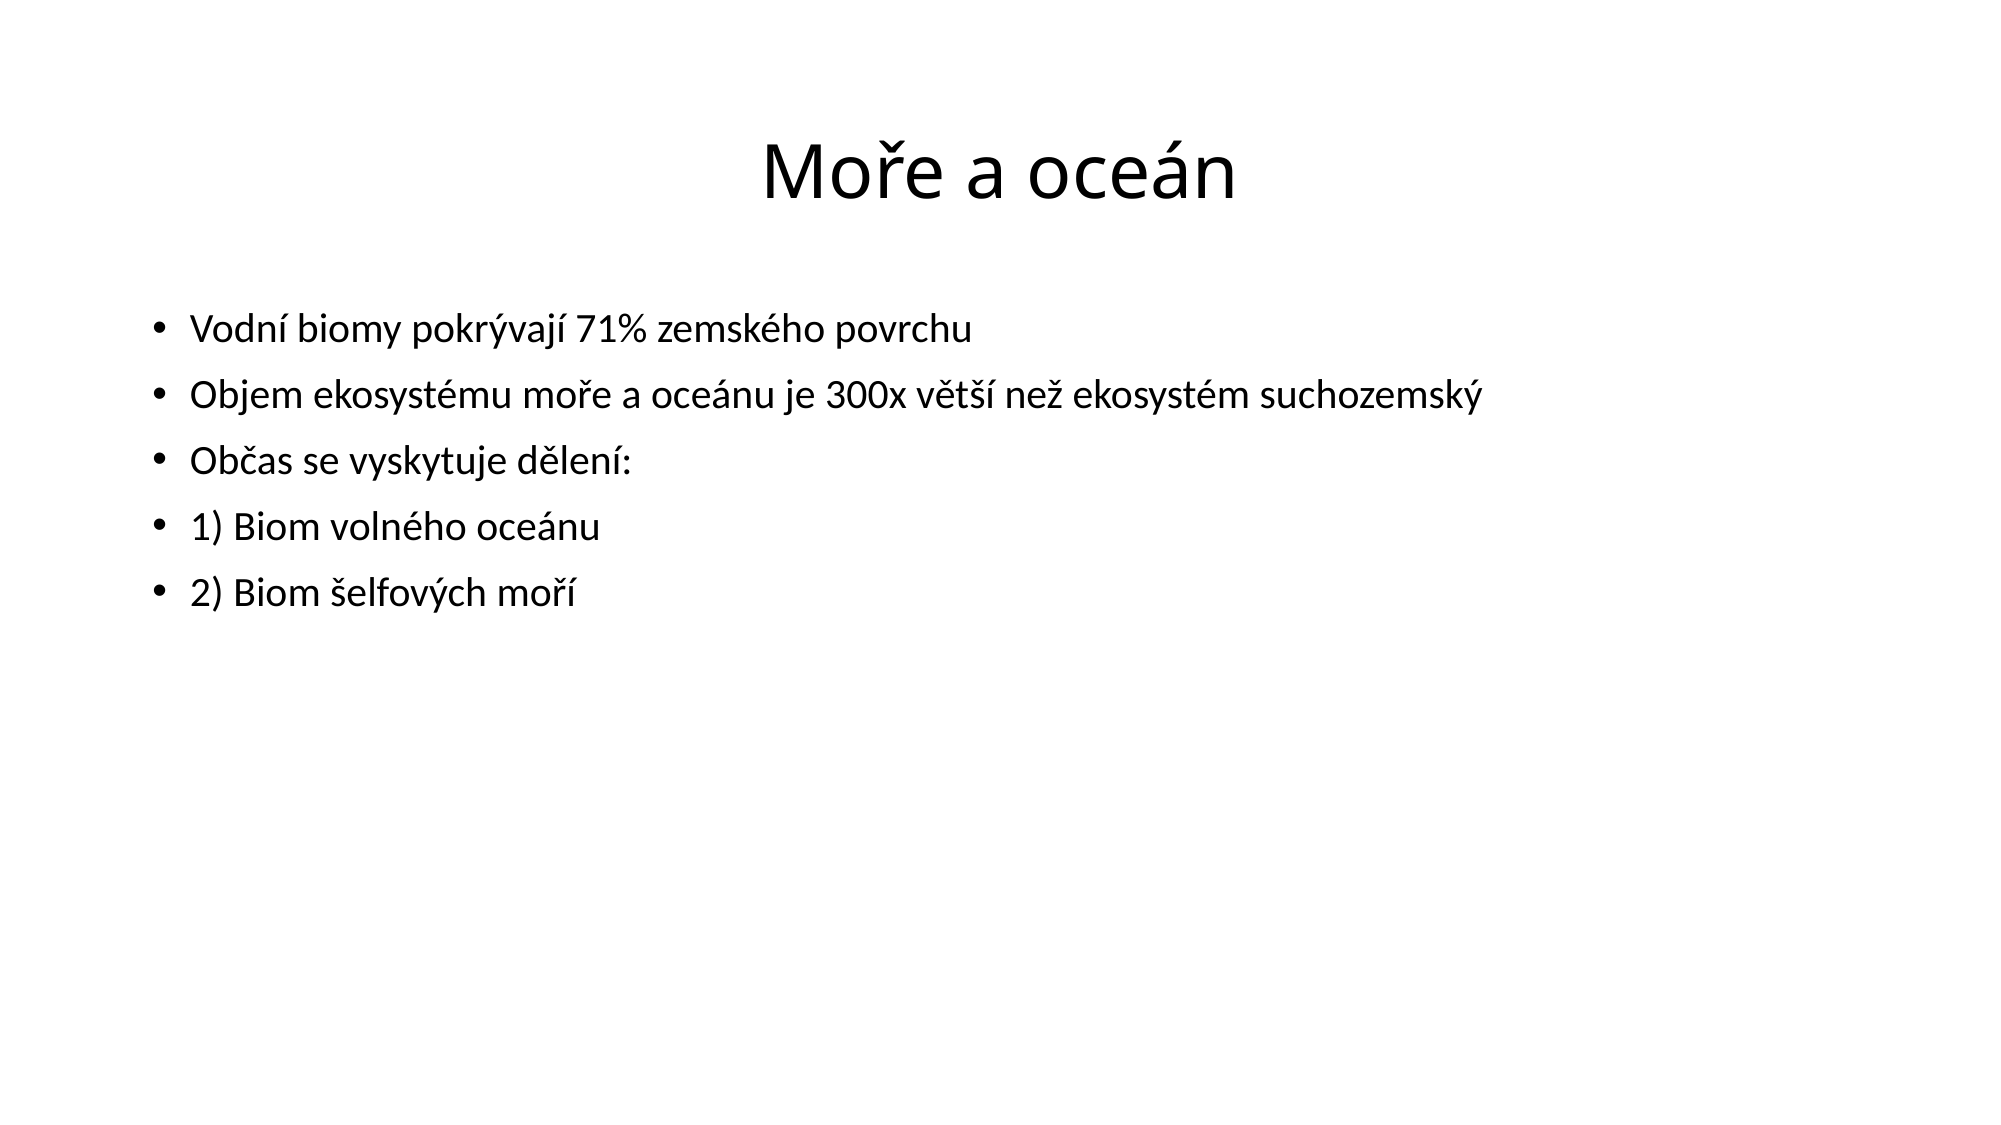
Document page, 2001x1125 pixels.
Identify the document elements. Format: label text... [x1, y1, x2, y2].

title Moře a oceán [137, 59, 1863, 278]
list Vodní biomy pokrývají 71% zemského povrchu Objem ekosystému moře a oceánu je 300x větší než ekosystém suchozemský Občas se vyskytuje dělení: 1) Biom volného oceánu 2) Biom šelfových moří [137, 299, 1863, 1014]
